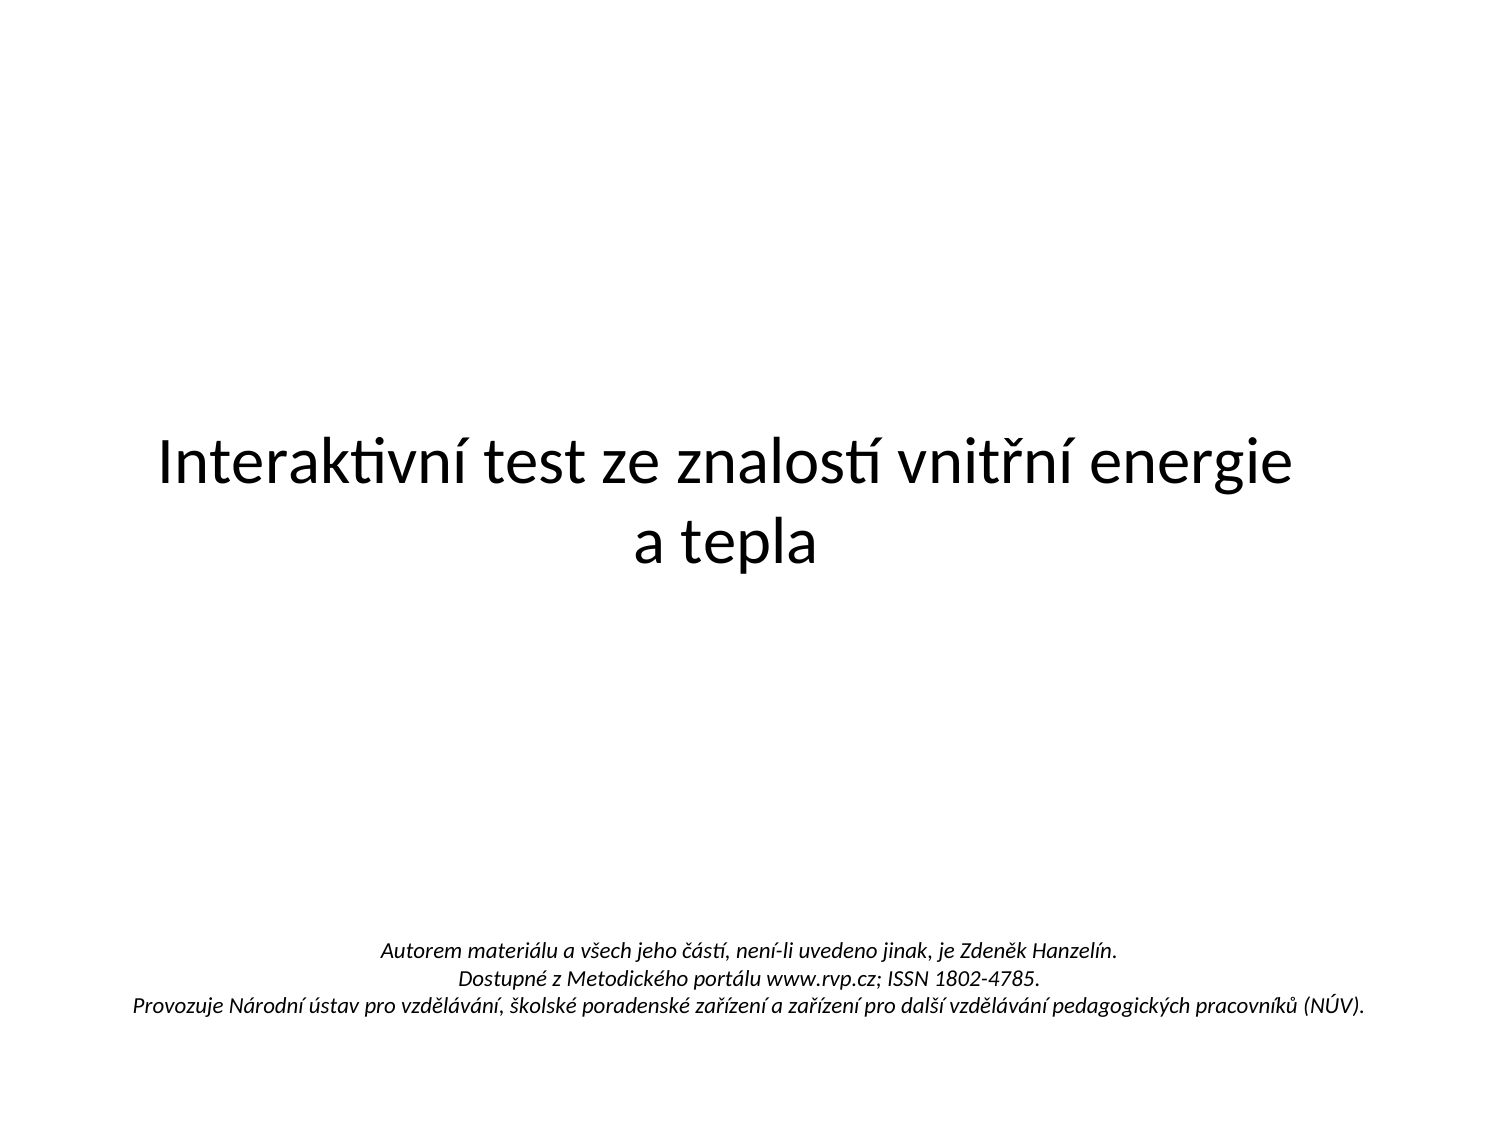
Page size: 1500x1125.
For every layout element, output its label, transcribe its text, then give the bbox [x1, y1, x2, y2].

text_box Interaktivní test ze znalostí vnitřní energie a tepla [135, 408, 1317, 585]
text_box Autorem materiálu a všech jeho částí, není-li uvedeno jinak, je Zdeněk Hanzelín. Dostupné z Metodického portálu www.rvp.cz; ISSN 1802-4785. Provozuje Národní ústav pro vzdělávání, školské poradenské zařízení a zařízení pro další vzdělávání pedagogických pracovníků (NÚV). [0, 928, 1500, 1026]
